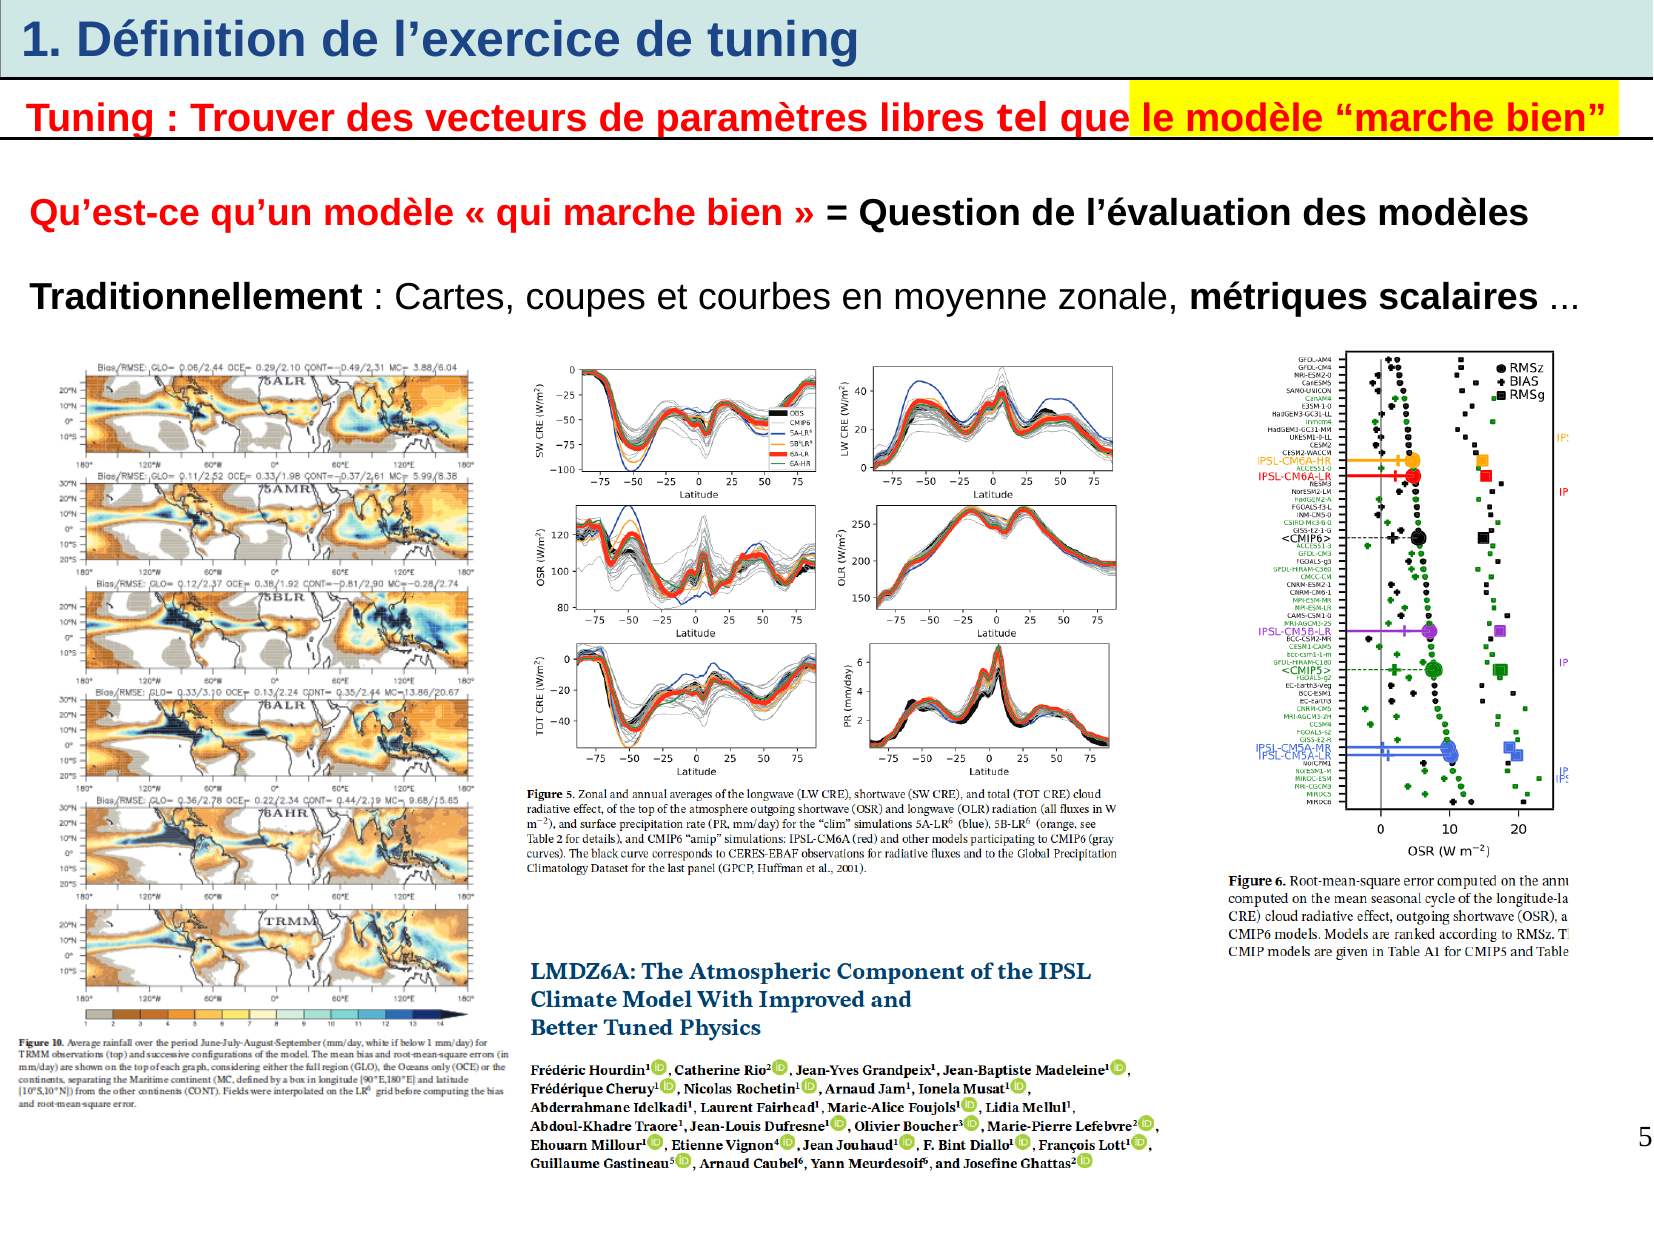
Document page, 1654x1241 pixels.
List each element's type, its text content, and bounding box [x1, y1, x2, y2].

text_box [0, 0, 1653, 77]
picture [522, 952, 1190, 1175]
text_box Qu’est-ce qu’un modèle « qui marche bien » = Question de l’évaluation des modèles Traditionnellement : Cartes, coupes et courbes en moyenne zonale, métriques scalaires ... [14, 184, 1611, 410]
picture [1213, 334, 1569, 971]
picture [6, 341, 1141, 1122]
text_box 1. Définition de l’exercice de tuning [6, 3, 876, 75]
text_box Tuning : Trouver des vecteurs de paramètres libres tel que le modèle “marche bien” [11, 82, 1653, 137]
